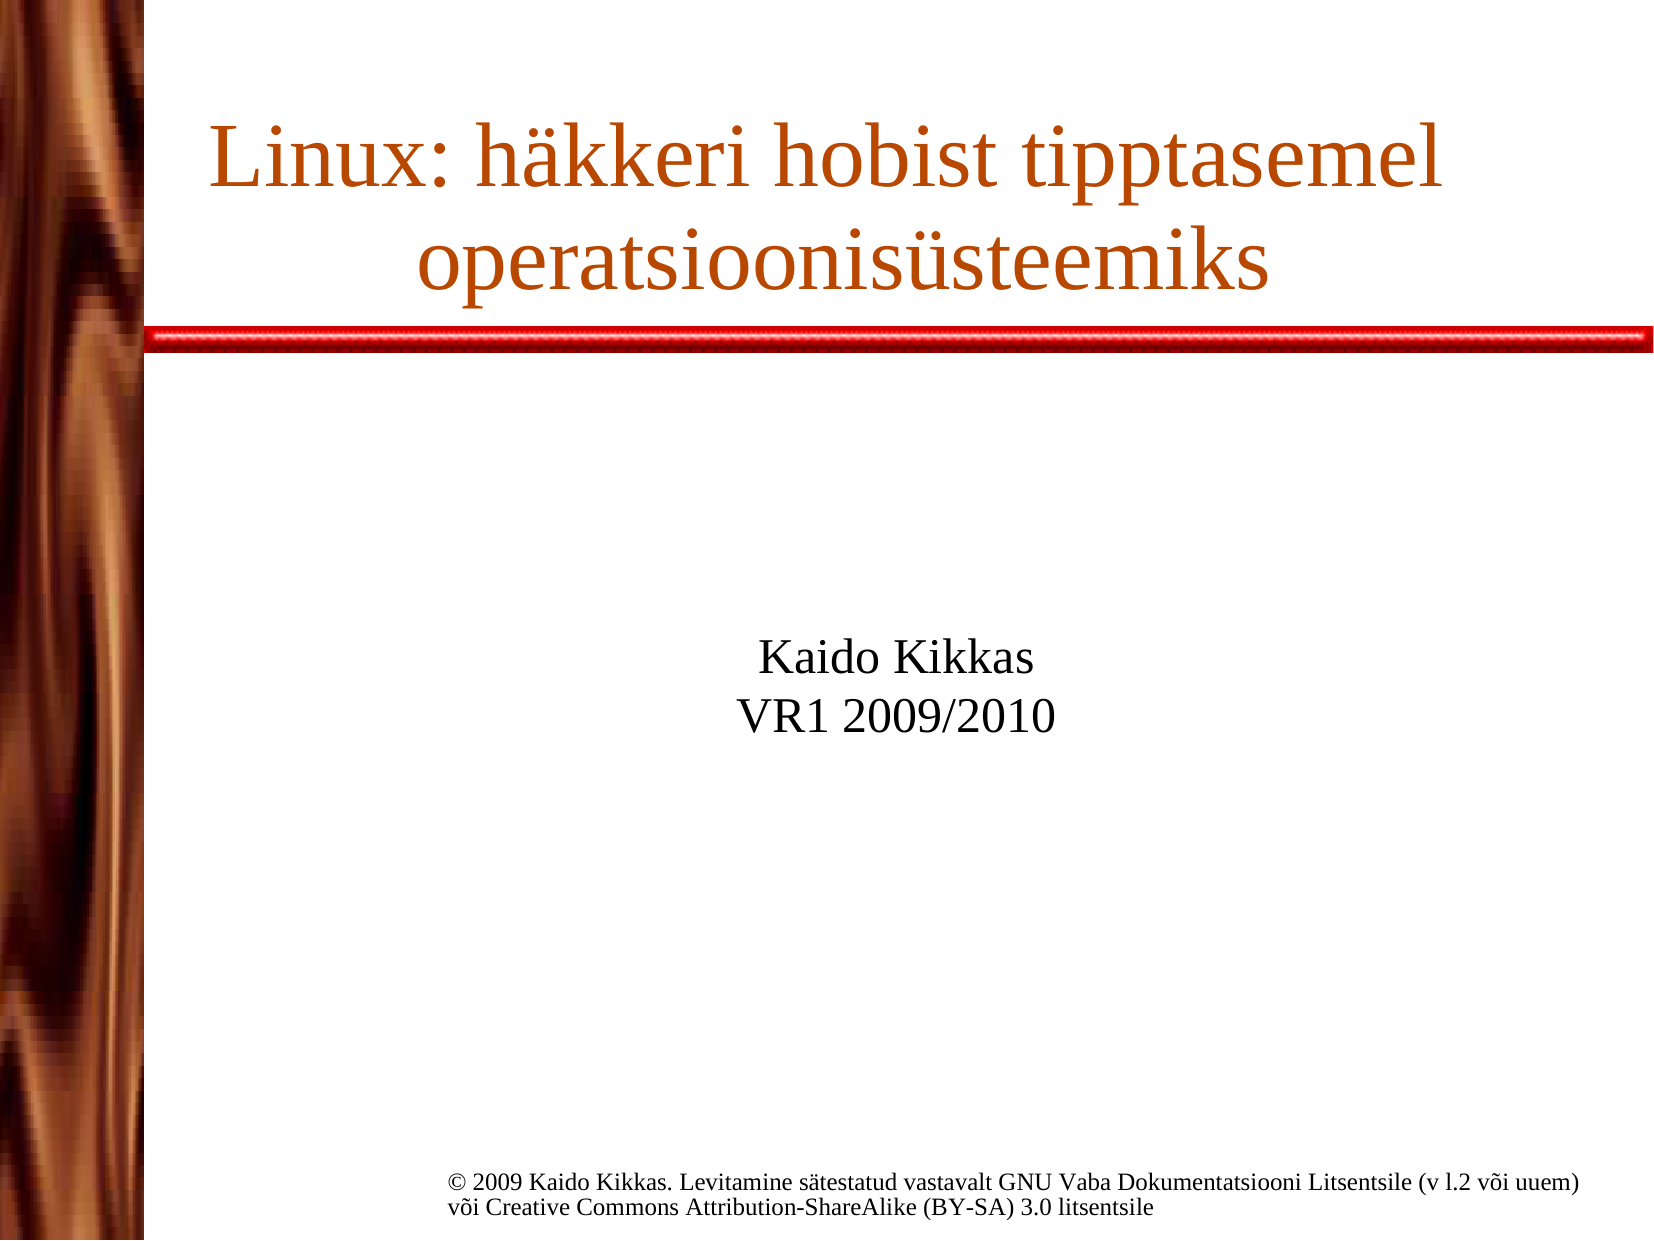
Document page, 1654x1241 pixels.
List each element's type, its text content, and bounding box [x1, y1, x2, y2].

picture [0, 0, 1654, 1240]
text_box Kaido Kikkas VR1 2009/2010 [480, 624, 1313, 740]
title Linux: häkkeri hobist tipptasemel operatsioonisüsteemiks [121, 99, 1534, 314]
text_box © 2009 Kaido Kikkas. Levitamine sätestatud vastavalt GNU Vaba Dokumentatsiooni Litsentsile (v l.2 või uuem) või Creative Commons Attribution-ShareAlike (BY-SA) 3.0 litsentsile‏ [447, 1169, 1598, 1198]
